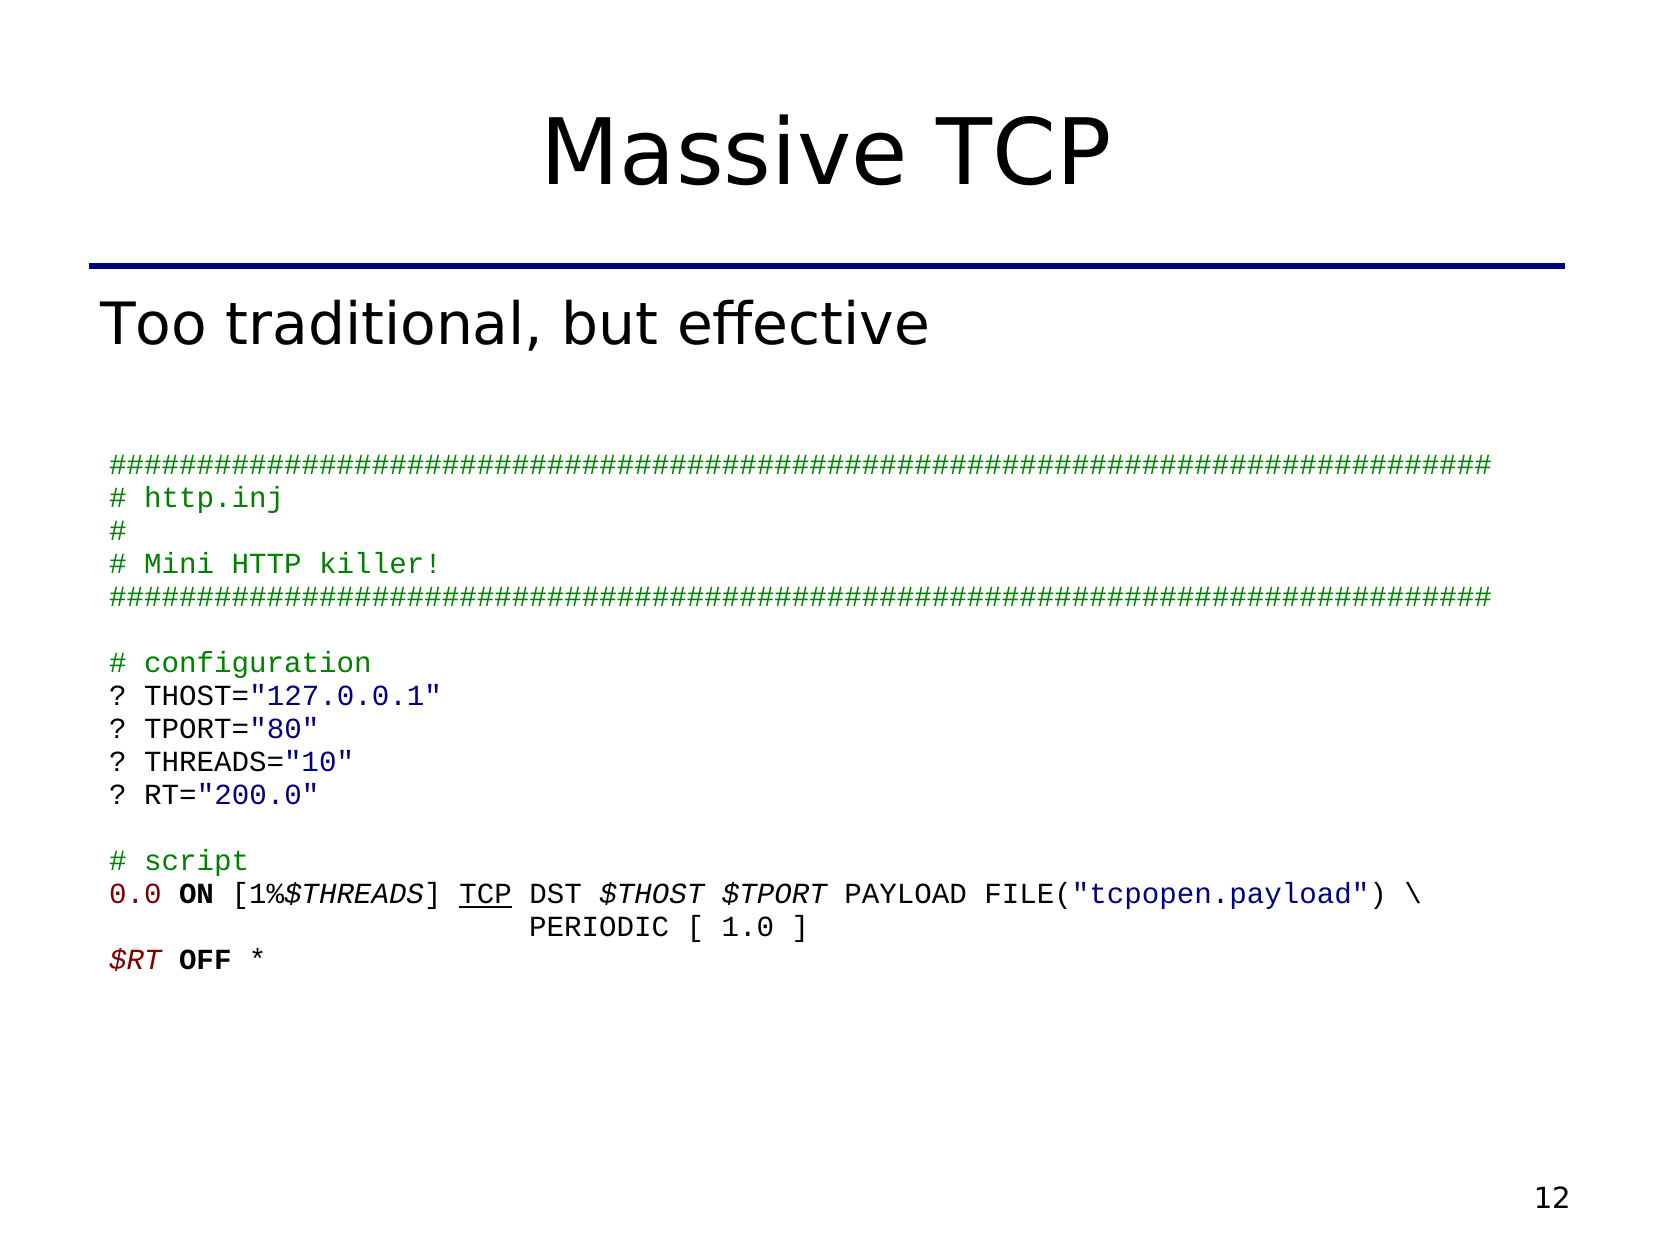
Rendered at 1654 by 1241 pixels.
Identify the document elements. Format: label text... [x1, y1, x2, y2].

text_box ############################################################################### # http.inj # # Mini HTTP killer! ############################################################################### # configuration ? THOST="127.0.0.1" ? TPORT="80" ? THREADS="10" ? RT="200.0" # script 0.0 ON [1%$THREADS] TCP DST $THOST $TPORT PAYLOAD FILE("tcpopen.payload") \ PERIODIC [ 1.0 ] $RT OFF * [94, 442, 1571, 1019]
title Massive TCP [82, 56, 1571, 250]
list Too traditional, but effective [82, 290, 1571, 1094]
